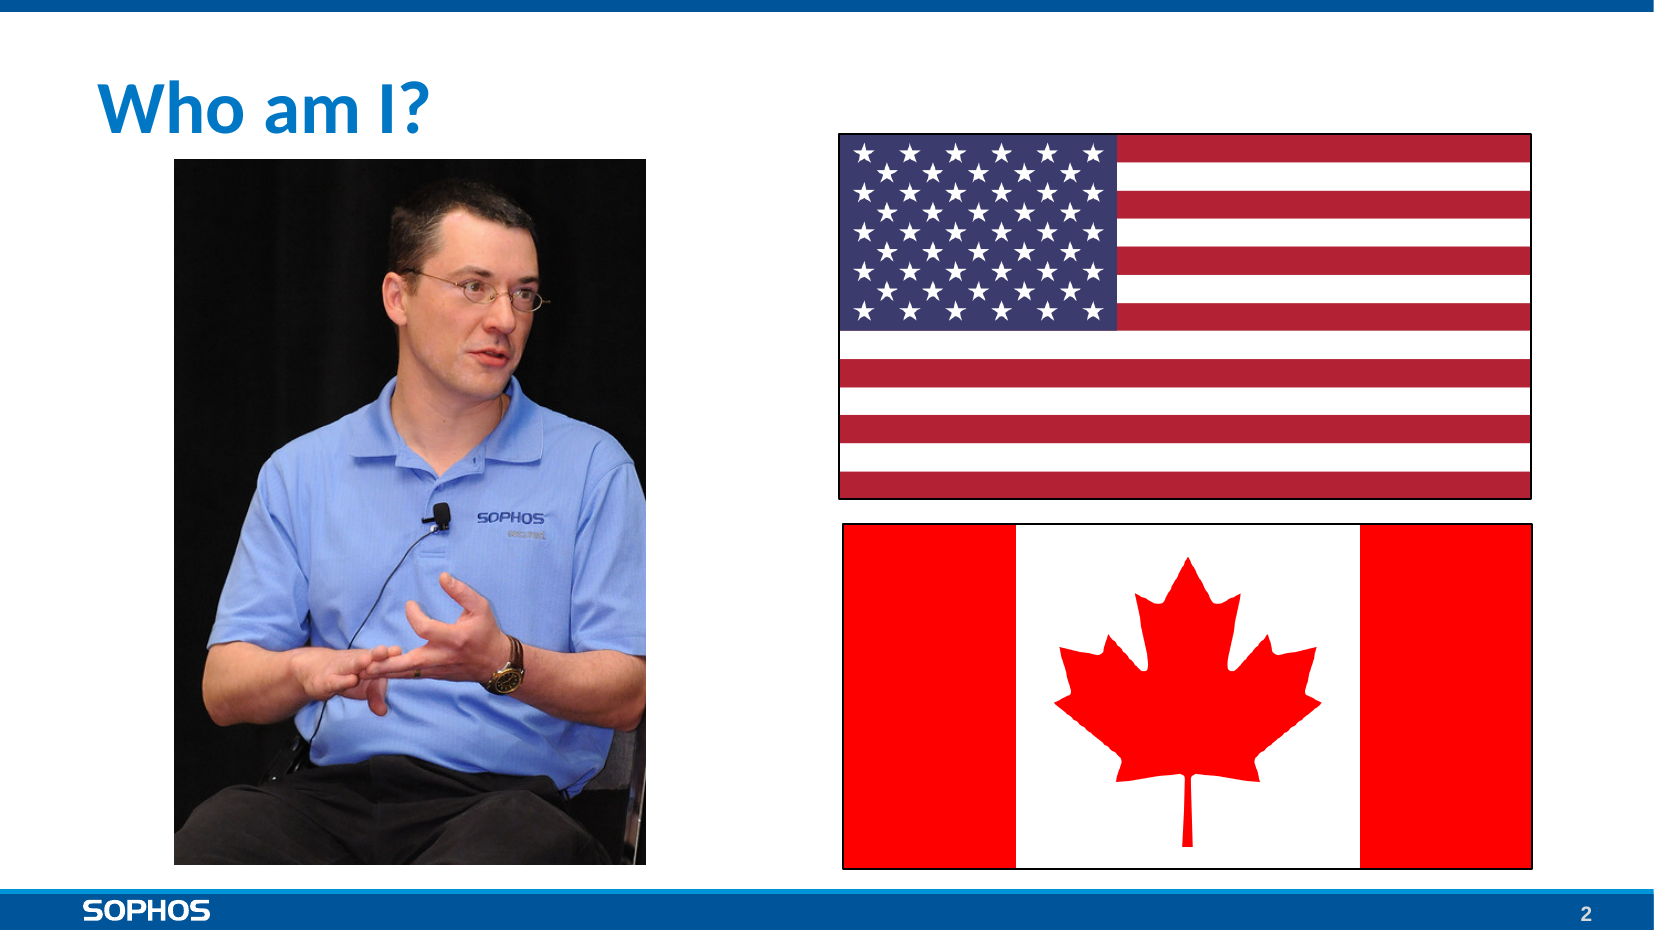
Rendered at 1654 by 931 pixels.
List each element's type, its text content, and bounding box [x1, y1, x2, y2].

picture [174, 159, 646, 865]
picture [843, 524, 1532, 869]
title Who am I? [82, 37, 1571, 170]
picture [840, 135, 1531, 499]
